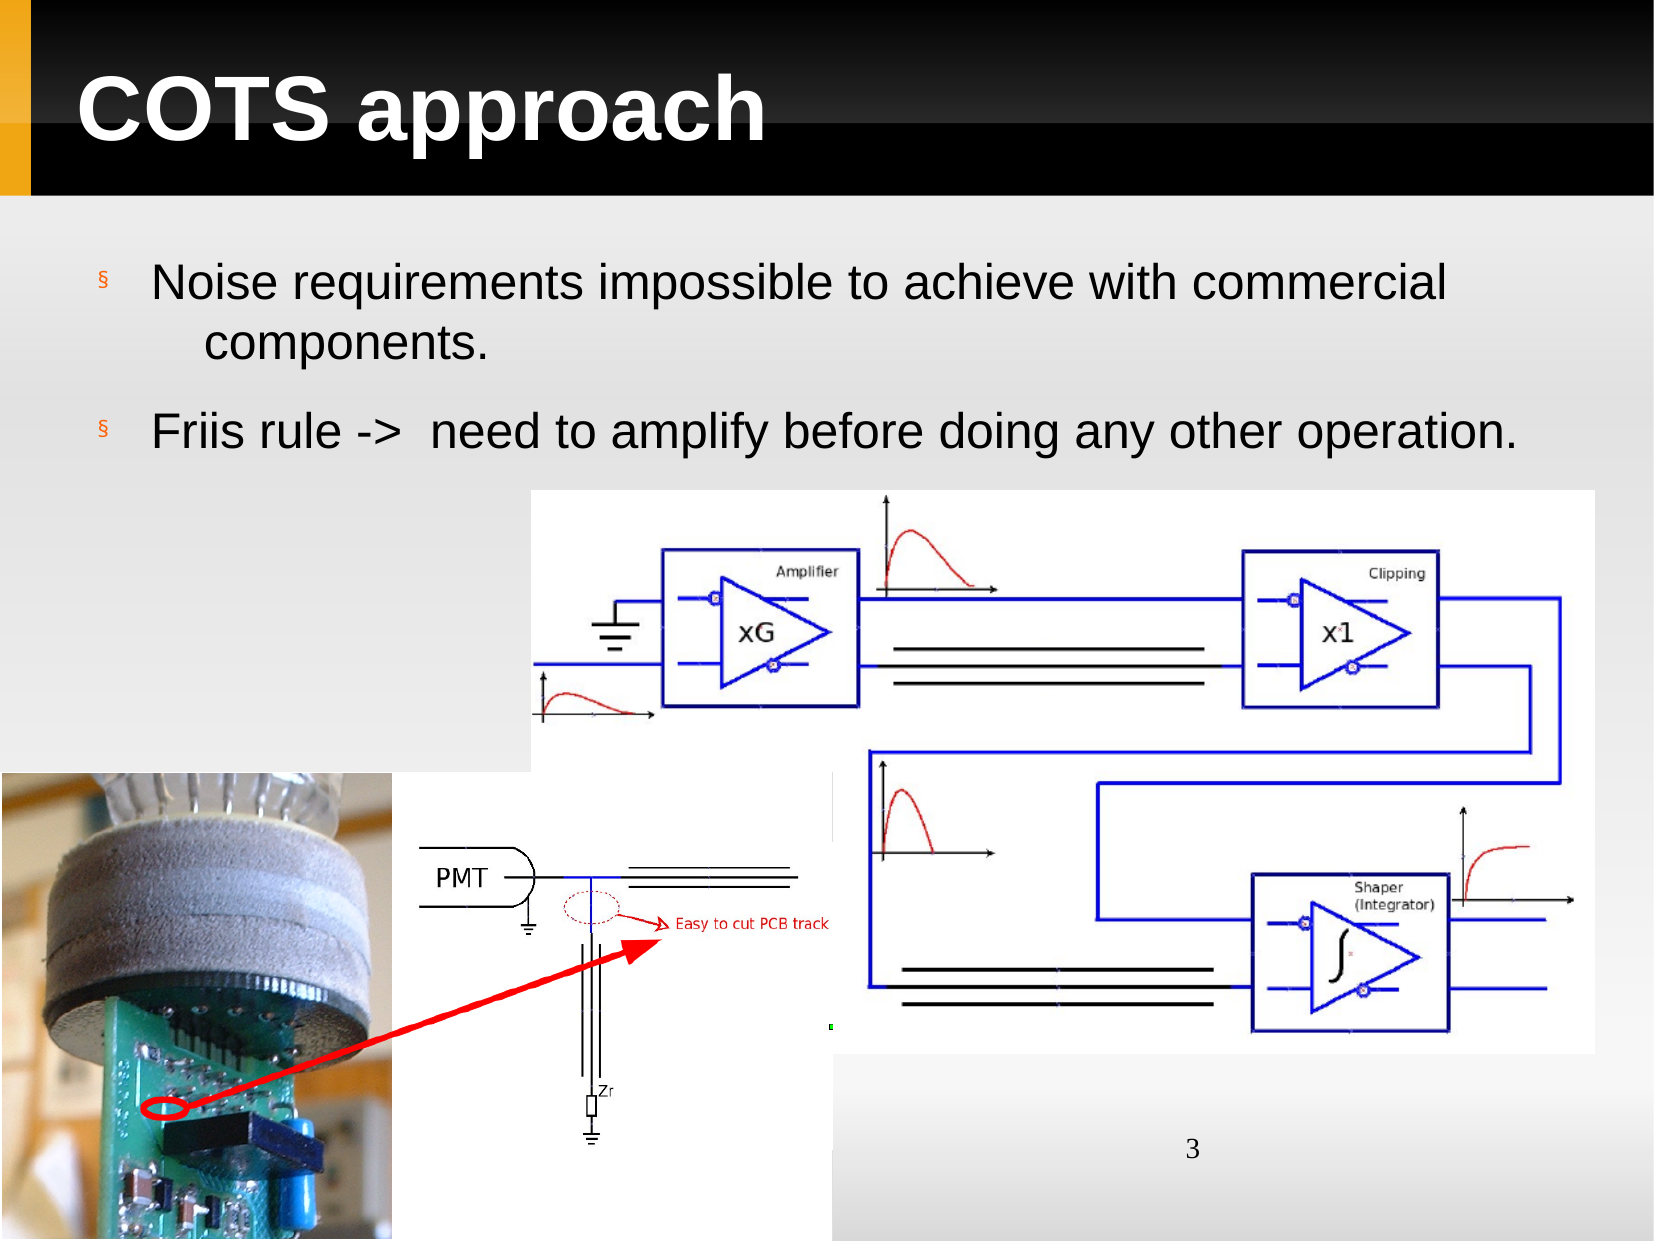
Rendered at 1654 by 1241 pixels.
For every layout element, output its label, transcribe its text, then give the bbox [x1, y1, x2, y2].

text_box Noise requirements impossible to achieve with commercial components. Friis rule -> need to amplify before doing any other operation. [47, 242, 1619, 469]
title COTS approach [76, 7, 1565, 200]
text_box [1185, 1129, 1571, 1216]
picture [0, 490, 1595, 1241]
